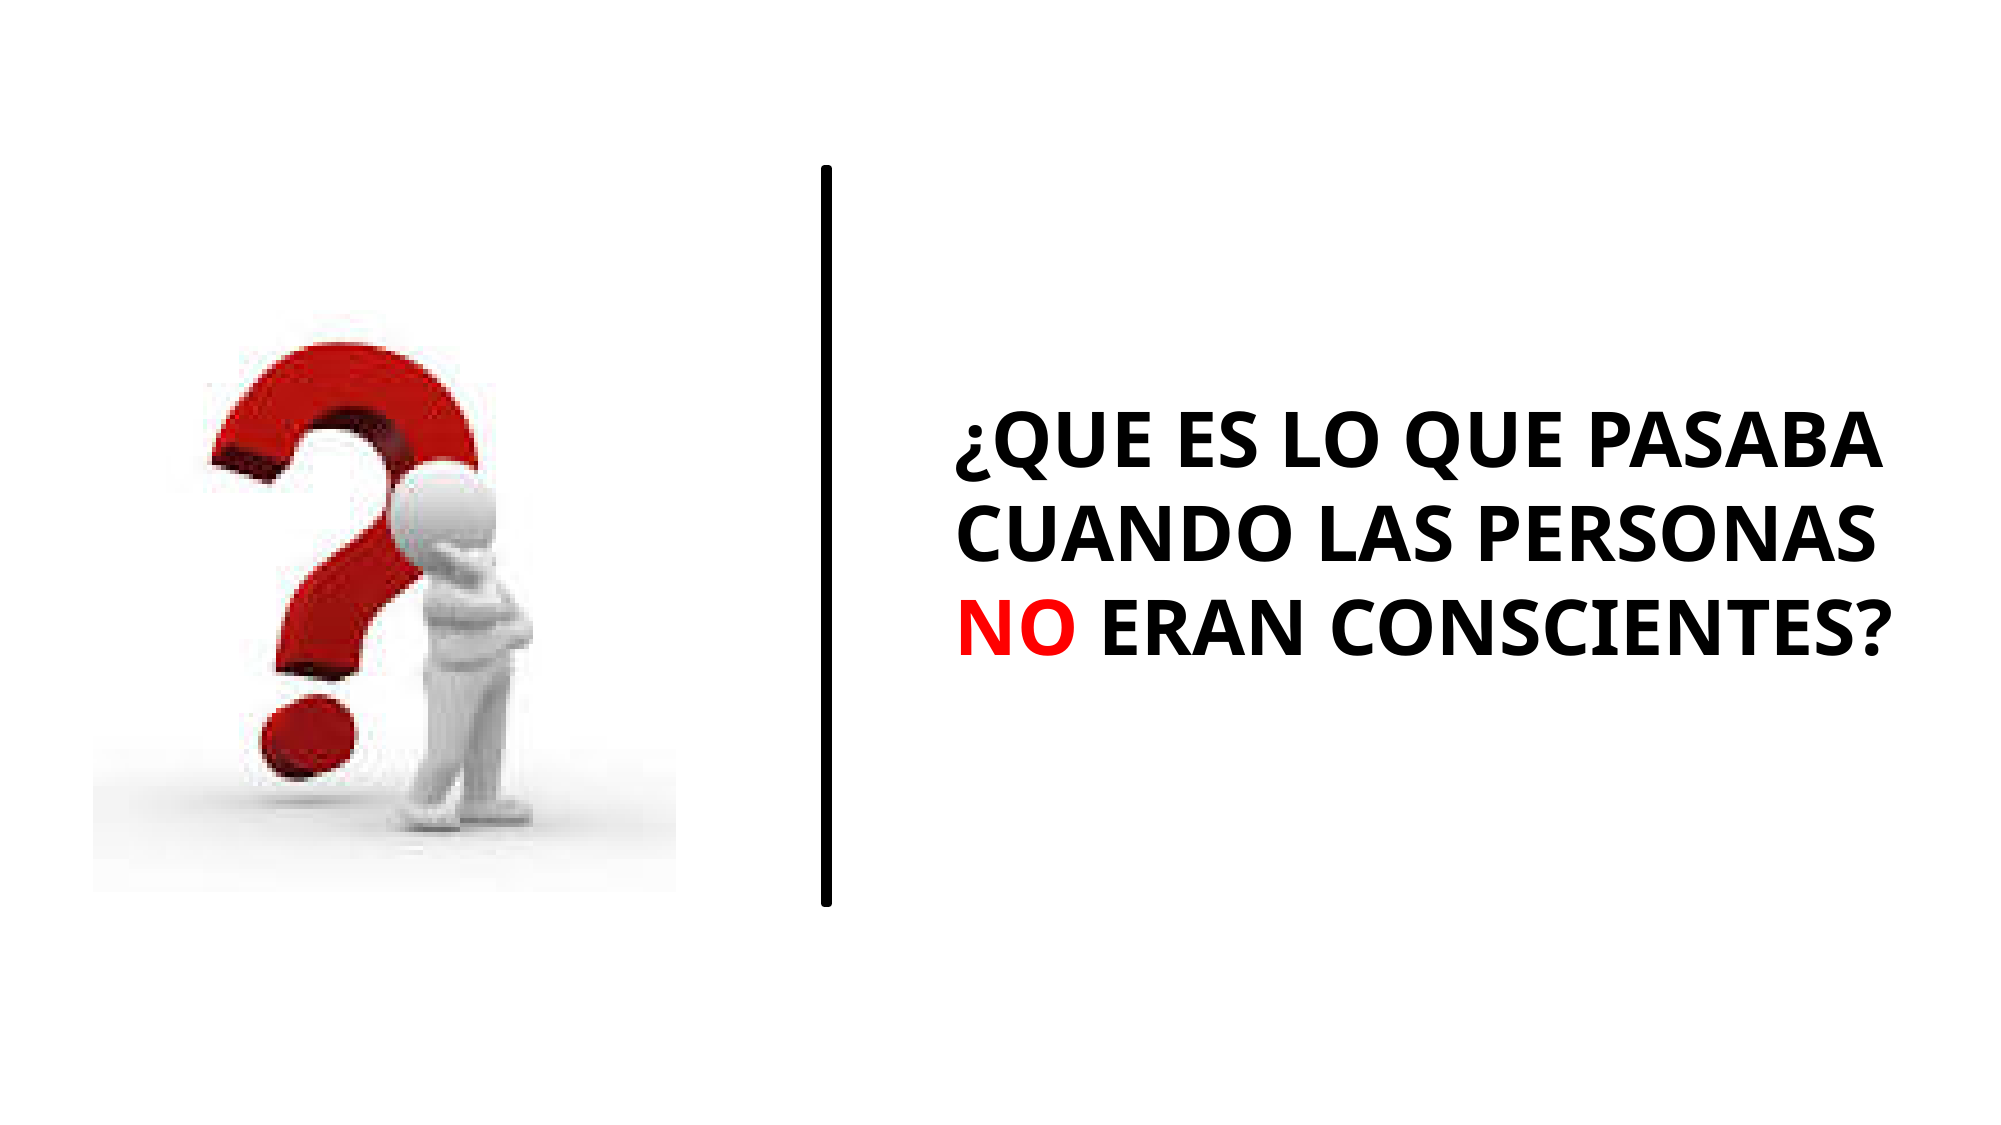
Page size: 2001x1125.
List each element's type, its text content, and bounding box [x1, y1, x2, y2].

picture [93, 310, 676, 892]
list ¿QUE ES LO QUE PASABA CUANDO LAS PERSONAS NO ERAN CONSCIENTES? [940, 384, 1958, 741]
